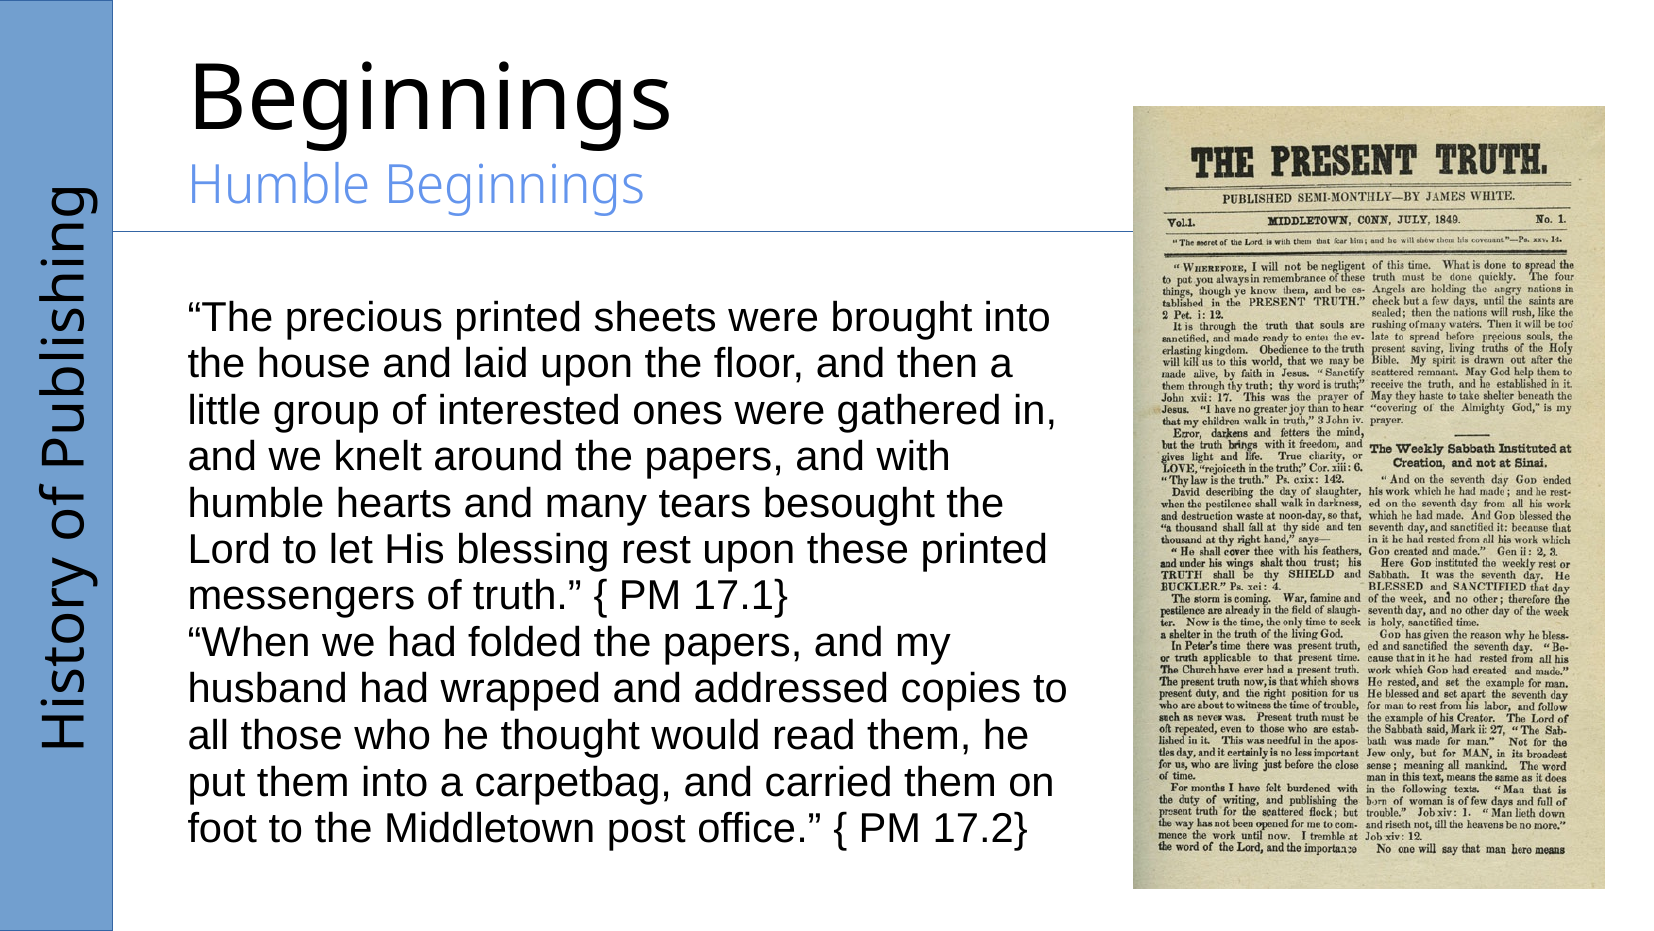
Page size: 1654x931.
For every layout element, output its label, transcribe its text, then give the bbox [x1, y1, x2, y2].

text_box [0, 0, 113, 931]
subtitle “The precious printed sheets were brought into the house and laid upon the floor, and then a little group of interested ones were gathered in, and we knelt around the papers, and with humble hearts and many tears besought the Lord to let His blessing rest upon these printed messengers of truth.” { PM 17.1} “When we had folded the papers, and my husband had wrapped and addressed copies to all those who he thought would read them, he put them into a carpetbag, and carried them on foot to the Middletown post office.” { PM 17.2} [187, 293, 1088, 931]
title Humble Beginnings [187, 125, 1133, 231]
title Humble Beginnings [187, 232, 1133, 239]
text_box History of Publishing [13, 37, 105, 901]
title Beginnings [187, 33, 1571, 125]
picture [1133, 106, 1605, 889]
